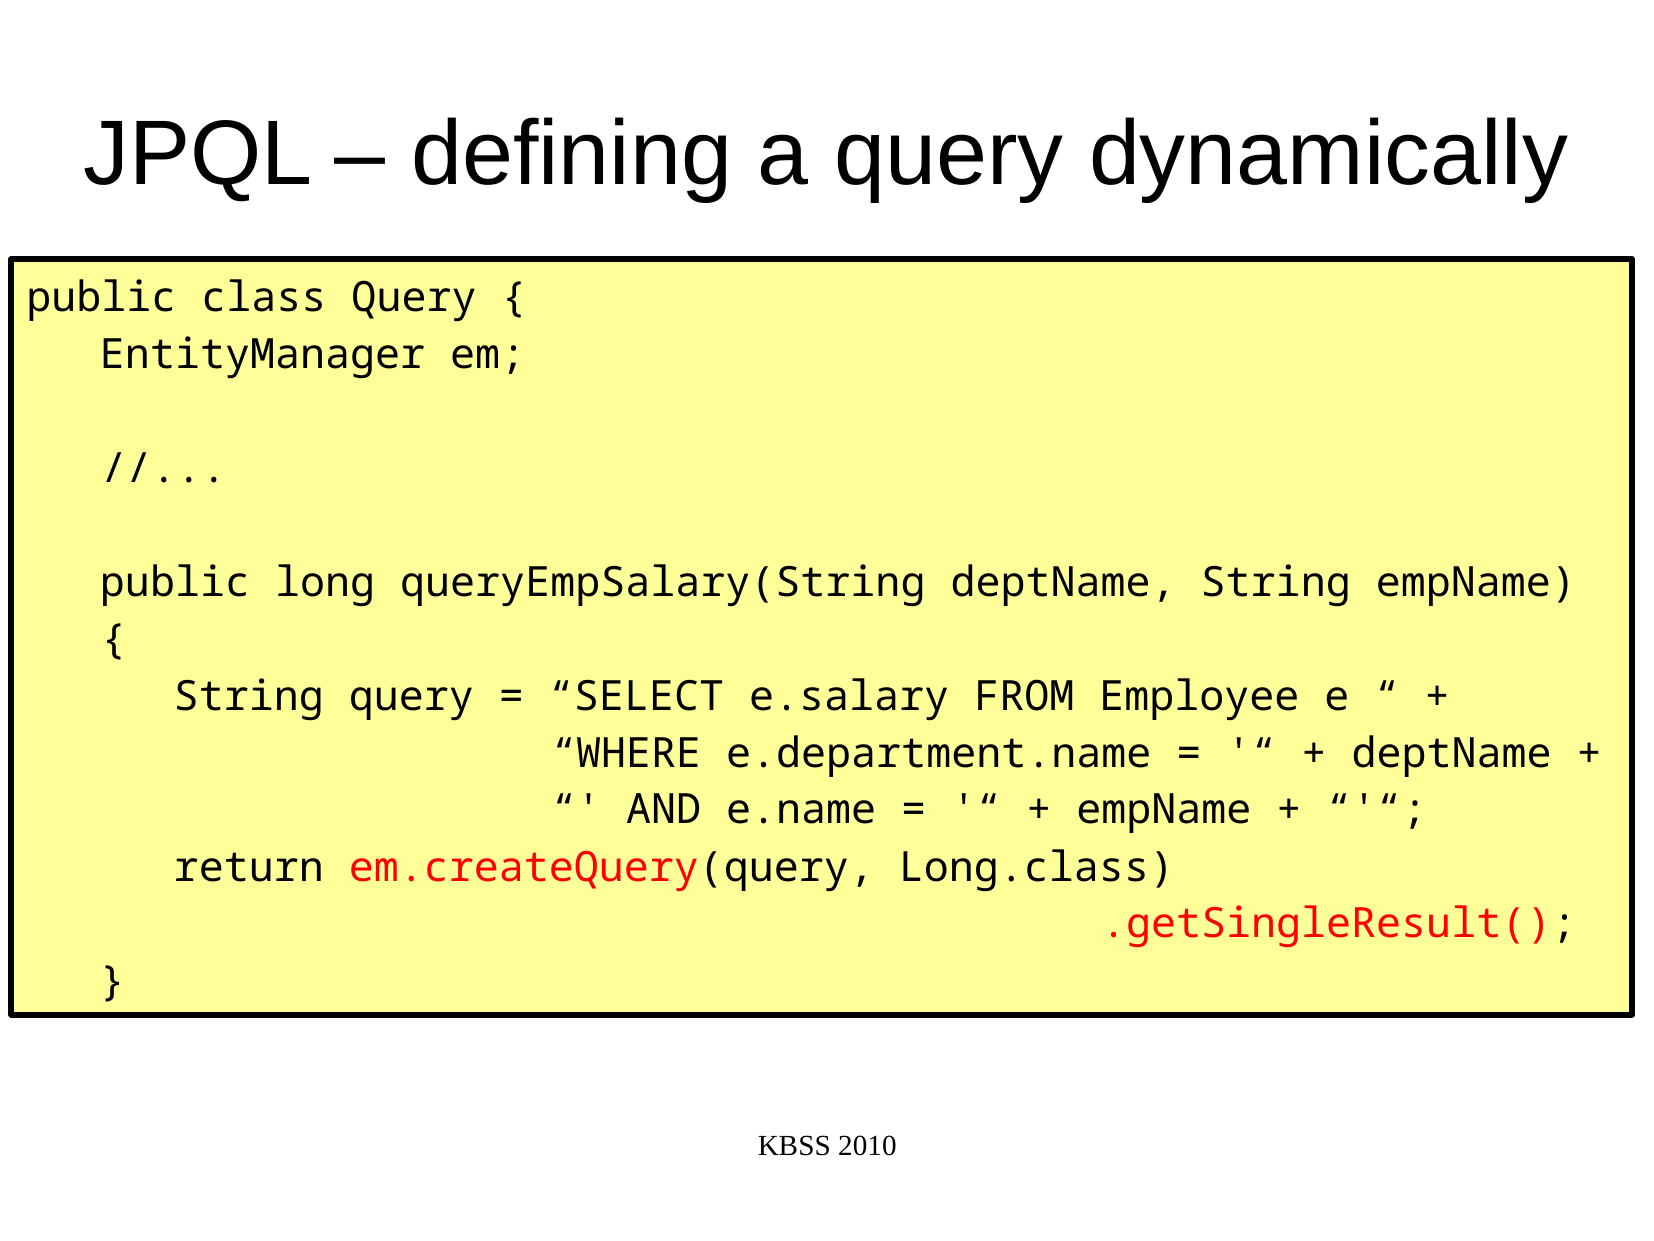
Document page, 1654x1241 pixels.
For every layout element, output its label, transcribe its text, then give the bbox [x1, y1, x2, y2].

title JPQL – defining a query dynamically [82, 49, 1571, 256]
text_box public class Query { EntityManager em; //... public long queryEmpSalary(String deptName, String empName) { String query = “SELECT e.salary FROM Employee e “ + “WHERE e.department.name = '“ + deptName + “' AND e.name = '“ + empName + “'“; return em.createQuery(query, Long.class) .getSingleResult(); } [11, 258, 1632, 905]
